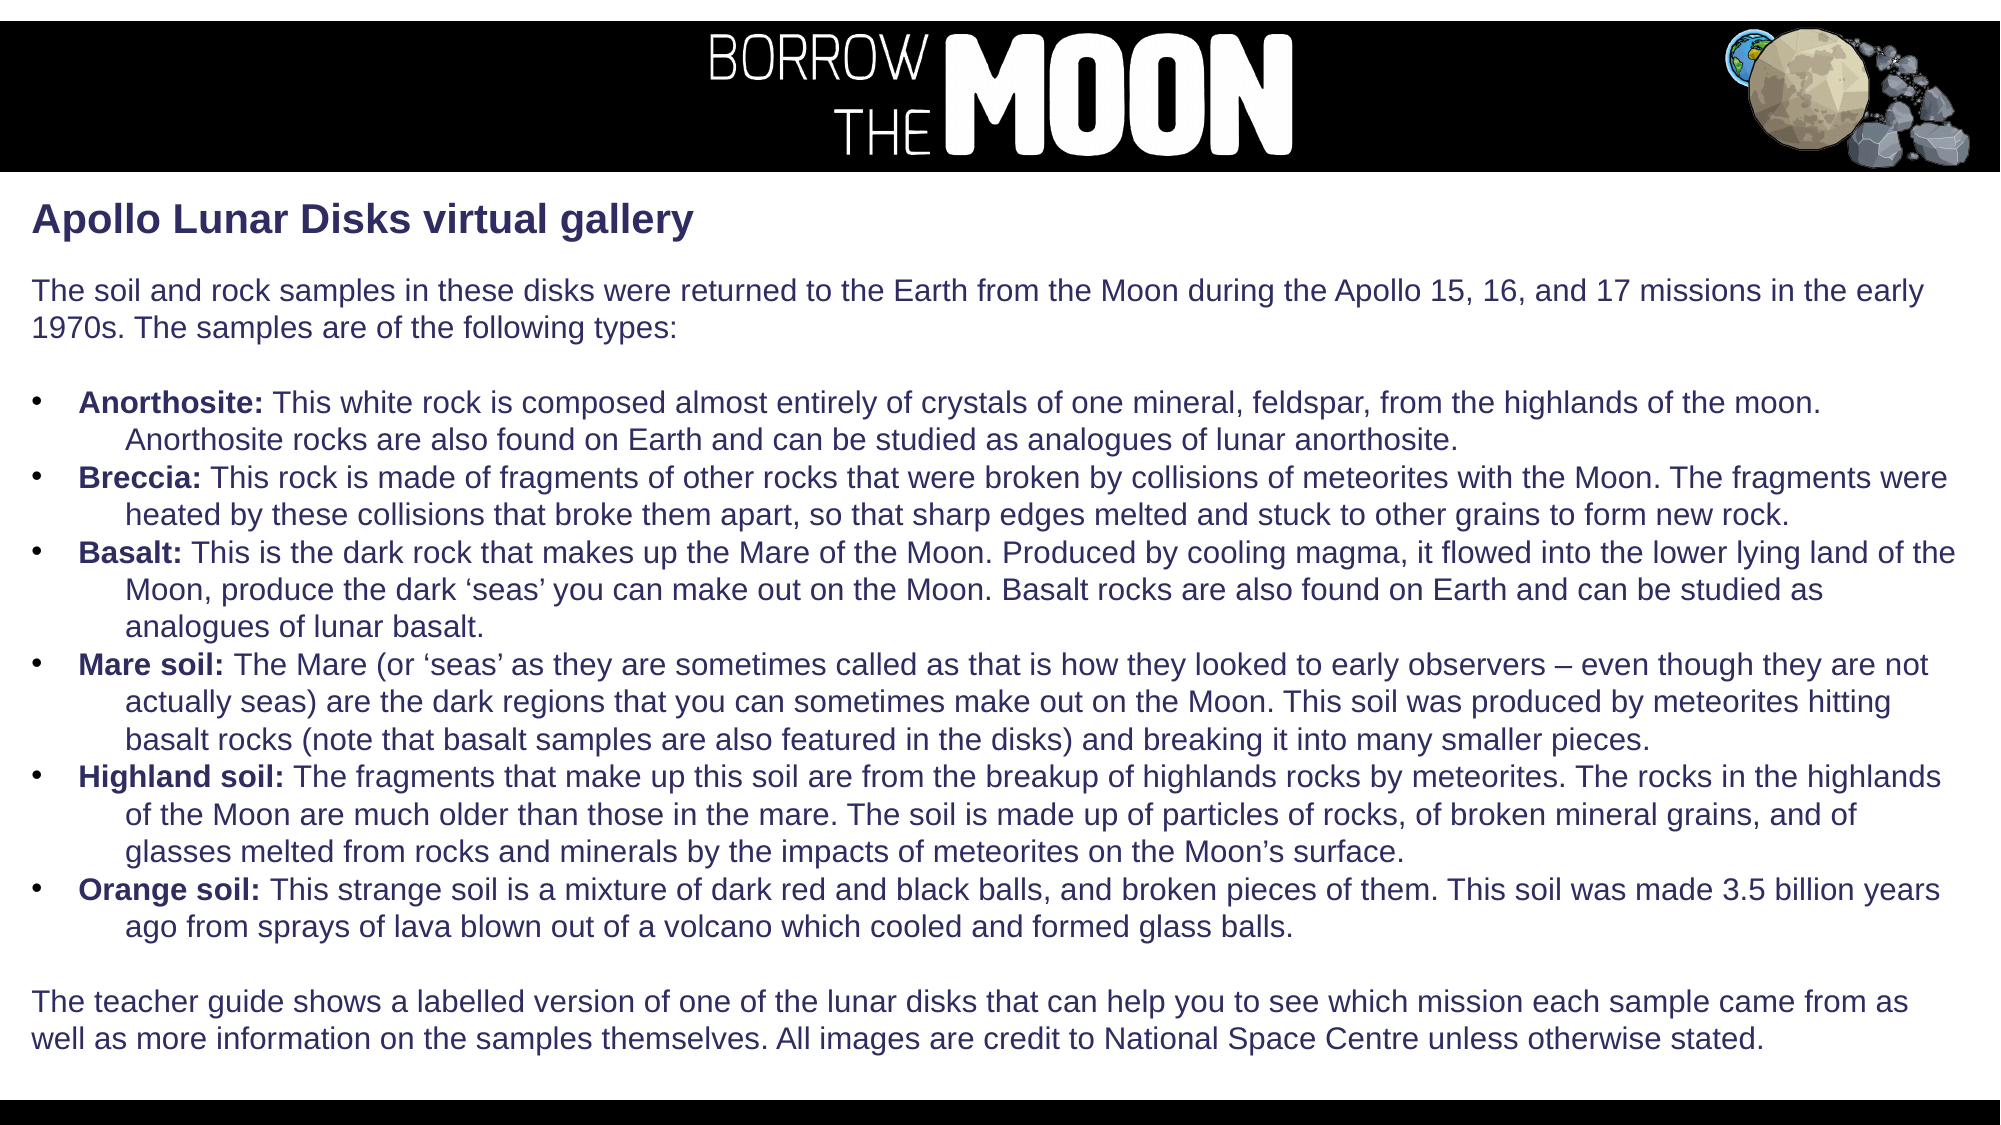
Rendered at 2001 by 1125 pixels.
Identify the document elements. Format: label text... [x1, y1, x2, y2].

text_box Apollo Lunar Disks virtual gallery The soil and rock samples in these disks were returned to the Earth from the Moon during the Apollo 15, 16, and 17 missions in the early 1970s. The samples are of the following types: Anorthosite: This white rock is composed almost entirely of crystals of one mineral, feldspar, from the highlands of the moon. Anorthosite rocks are also found on Earth and can be studied as analogues of lunar anorthosite. Breccia: This rock is made of fragments of other rocks that were broken by collisions of meteorites with the Moon. The fragments were heated by these collisions that broke them apart, so that sharp edges melted and stuck to other grains to form new rock. Basalt: This is the dark rock that makes up the Mare of the Moon. Produced by cooling magma, it flowed into the lower lying land of the Moon, produce the dark ‘seas’ you can make out on the Moon. Basalt rocks are also found on Earth and can be studied as analogues of lunar basalt. Mare soil: The Mare (or ‘seas’ as they are sometimes called as that is how they looked to early observers – even though they are not actually seas) are the dark regions that you can sometimes make out on the Moon. This soil was produced by meteorites hitting basalt rocks (note that basalt samples are also featured in the disks) and breaking it into many smaller pieces. Highland soil: The fragments that make up this soil are from the breakup of highlands rocks by meteorites. The rocks in the highlands of the Moon are much older than those in the mare. The soil is made up of particles of rocks, of broken mineral grains, and of glasses melted from rocks and minerals by the impacts of meteorites on the Moon’s surface. Orange soil: This strange soil is a mixture of dark red and black balls, and broken pieces of them. This soil was made 3.5 billion years ago from sprays of lava blown out of a volcano which cooled and formed glass balls. The teacher guide shows a labelled version of one of the lunar disks that can help you to see which mission each sample came from as well as more information on the samples themselves. All images are credit to National Space Centre unless otherwise stated. [16, 184, 1984, 1114]
